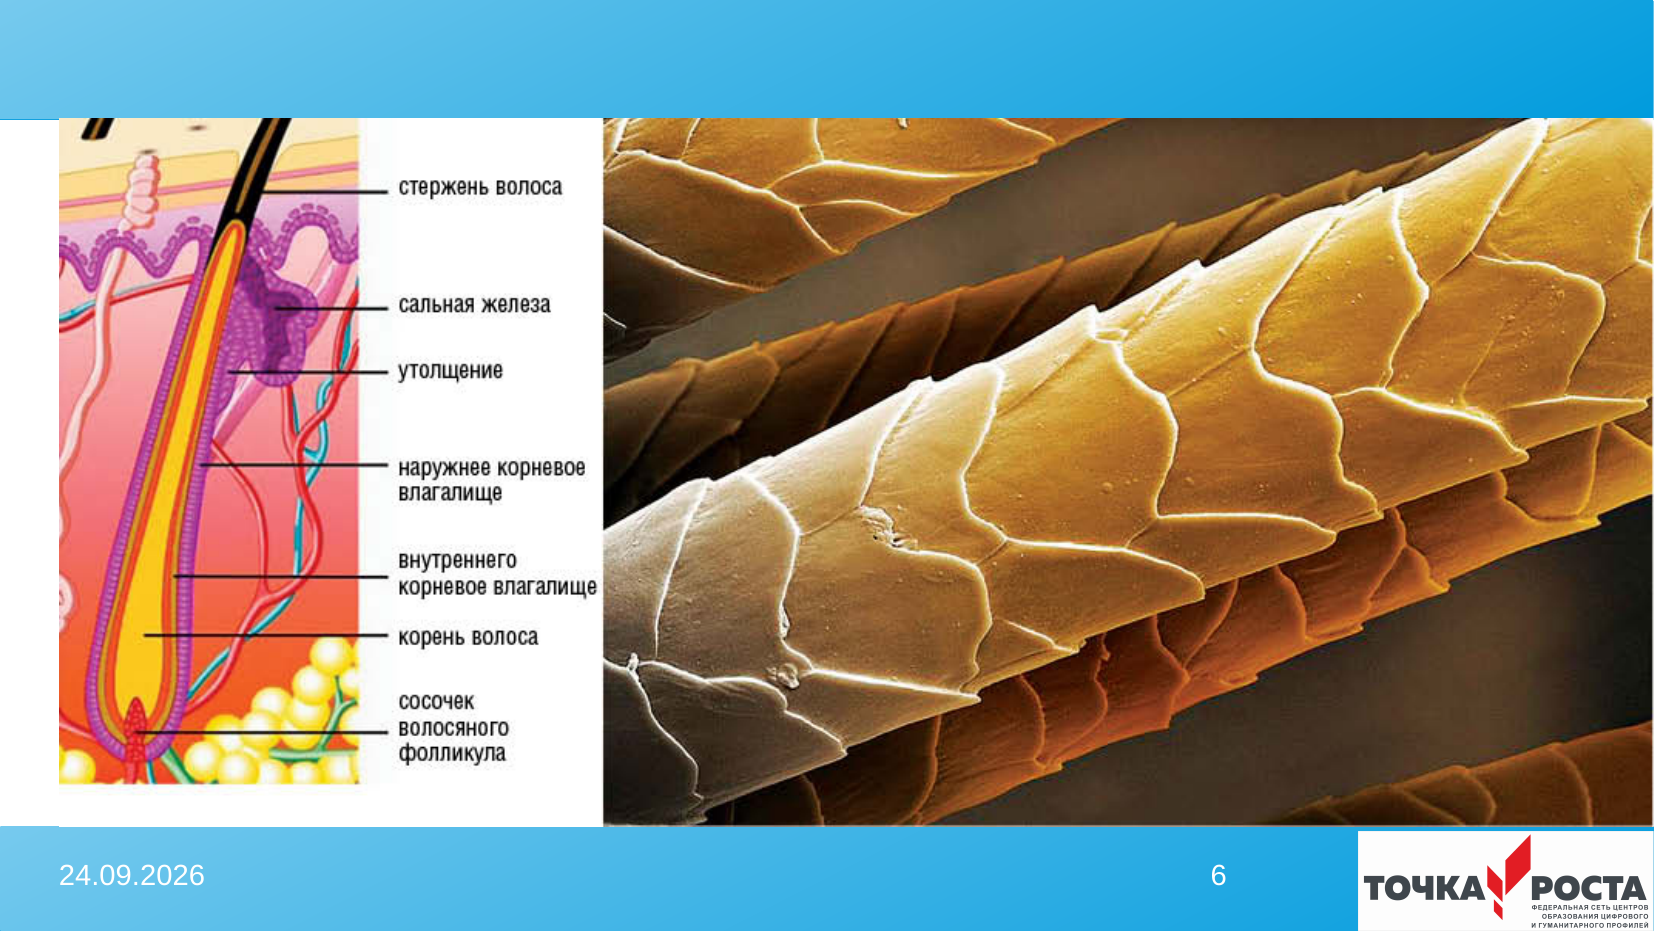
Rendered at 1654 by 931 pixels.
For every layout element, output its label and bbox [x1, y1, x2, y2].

picture [59, 0, 1654, 931]
text_box [1210, 856, 1358, 916]
text_box [59, 856, 443, 916]
